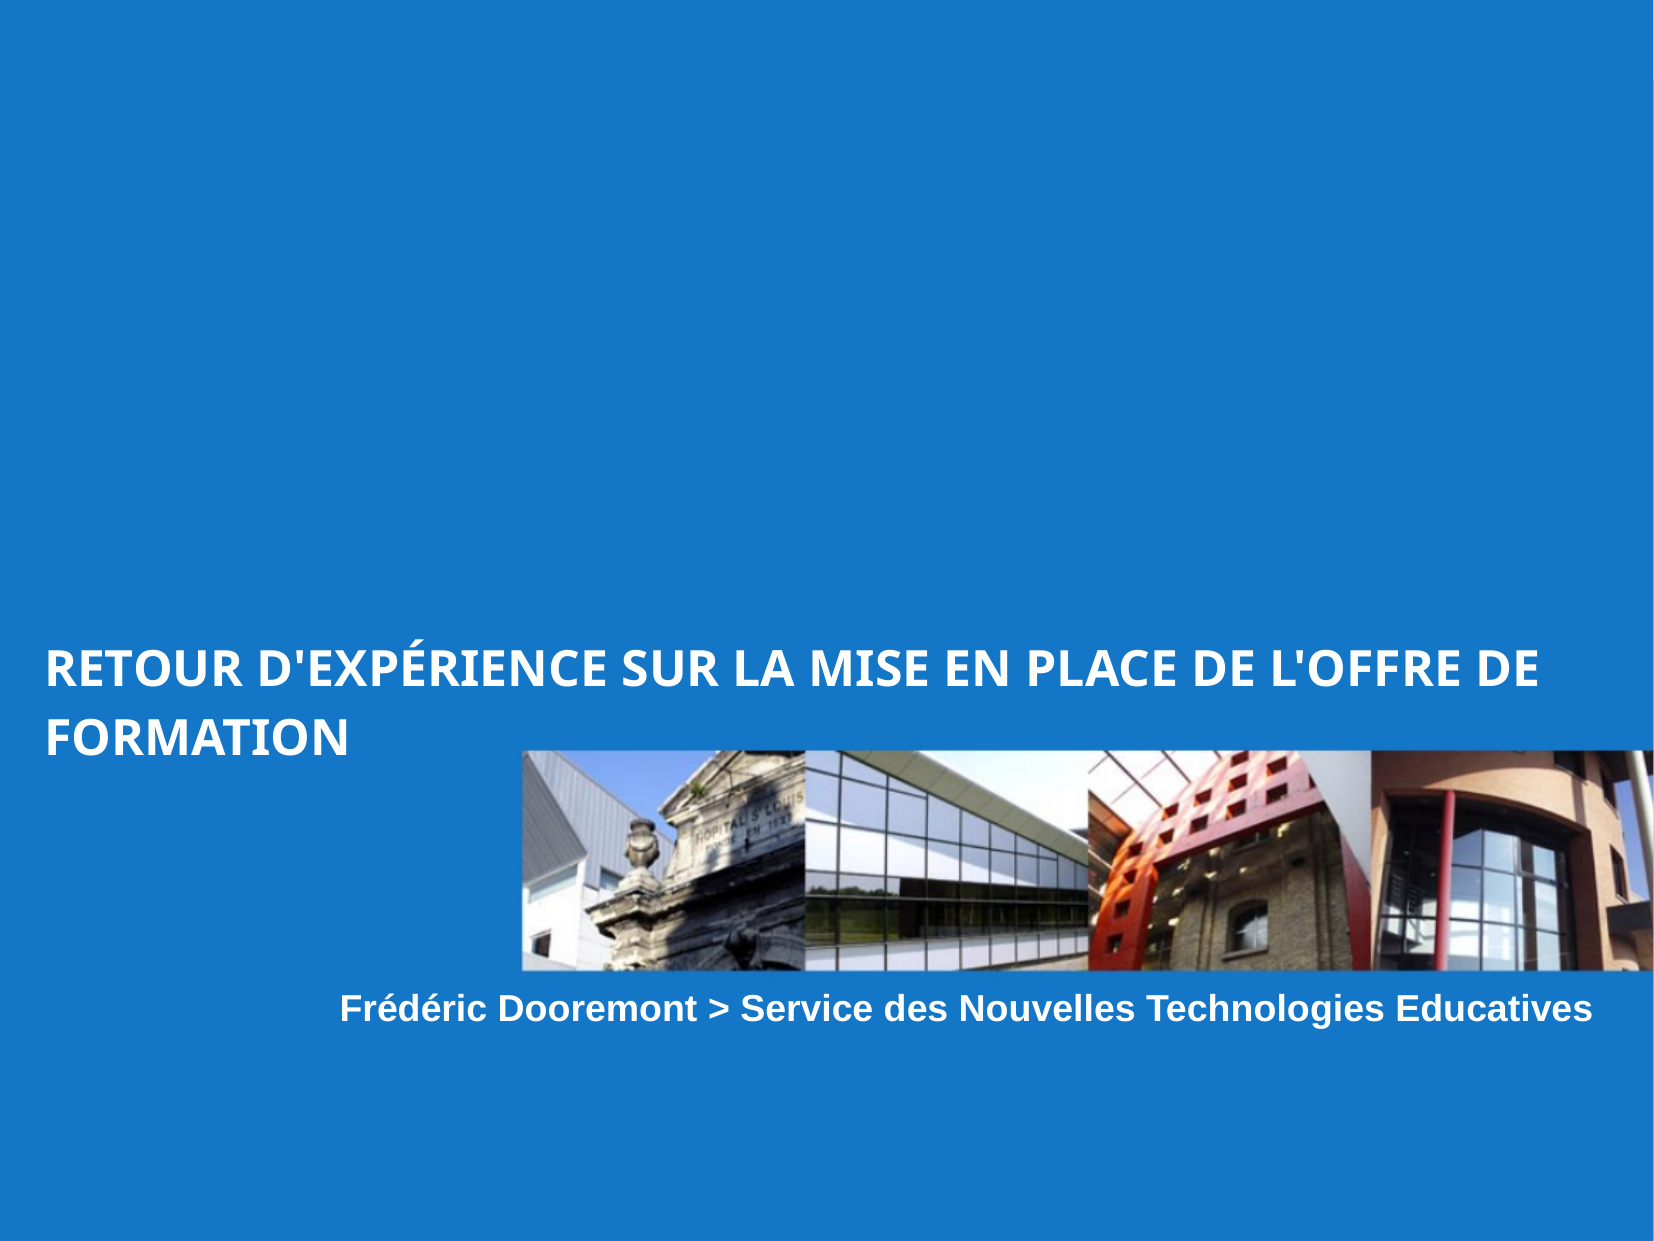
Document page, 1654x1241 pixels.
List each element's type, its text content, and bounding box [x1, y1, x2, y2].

text_box RETOUR D'EXPÉRIENCE SUR LA MISE EN PLACE DE L'OFFRE DE FORMATION [29, 625, 1654, 804]
picture [0, 80, 1654, 1241]
text_box Frédéric Dooremont > Service des Nouvelles Technologies Educatives [324, 980, 1625, 1038]
